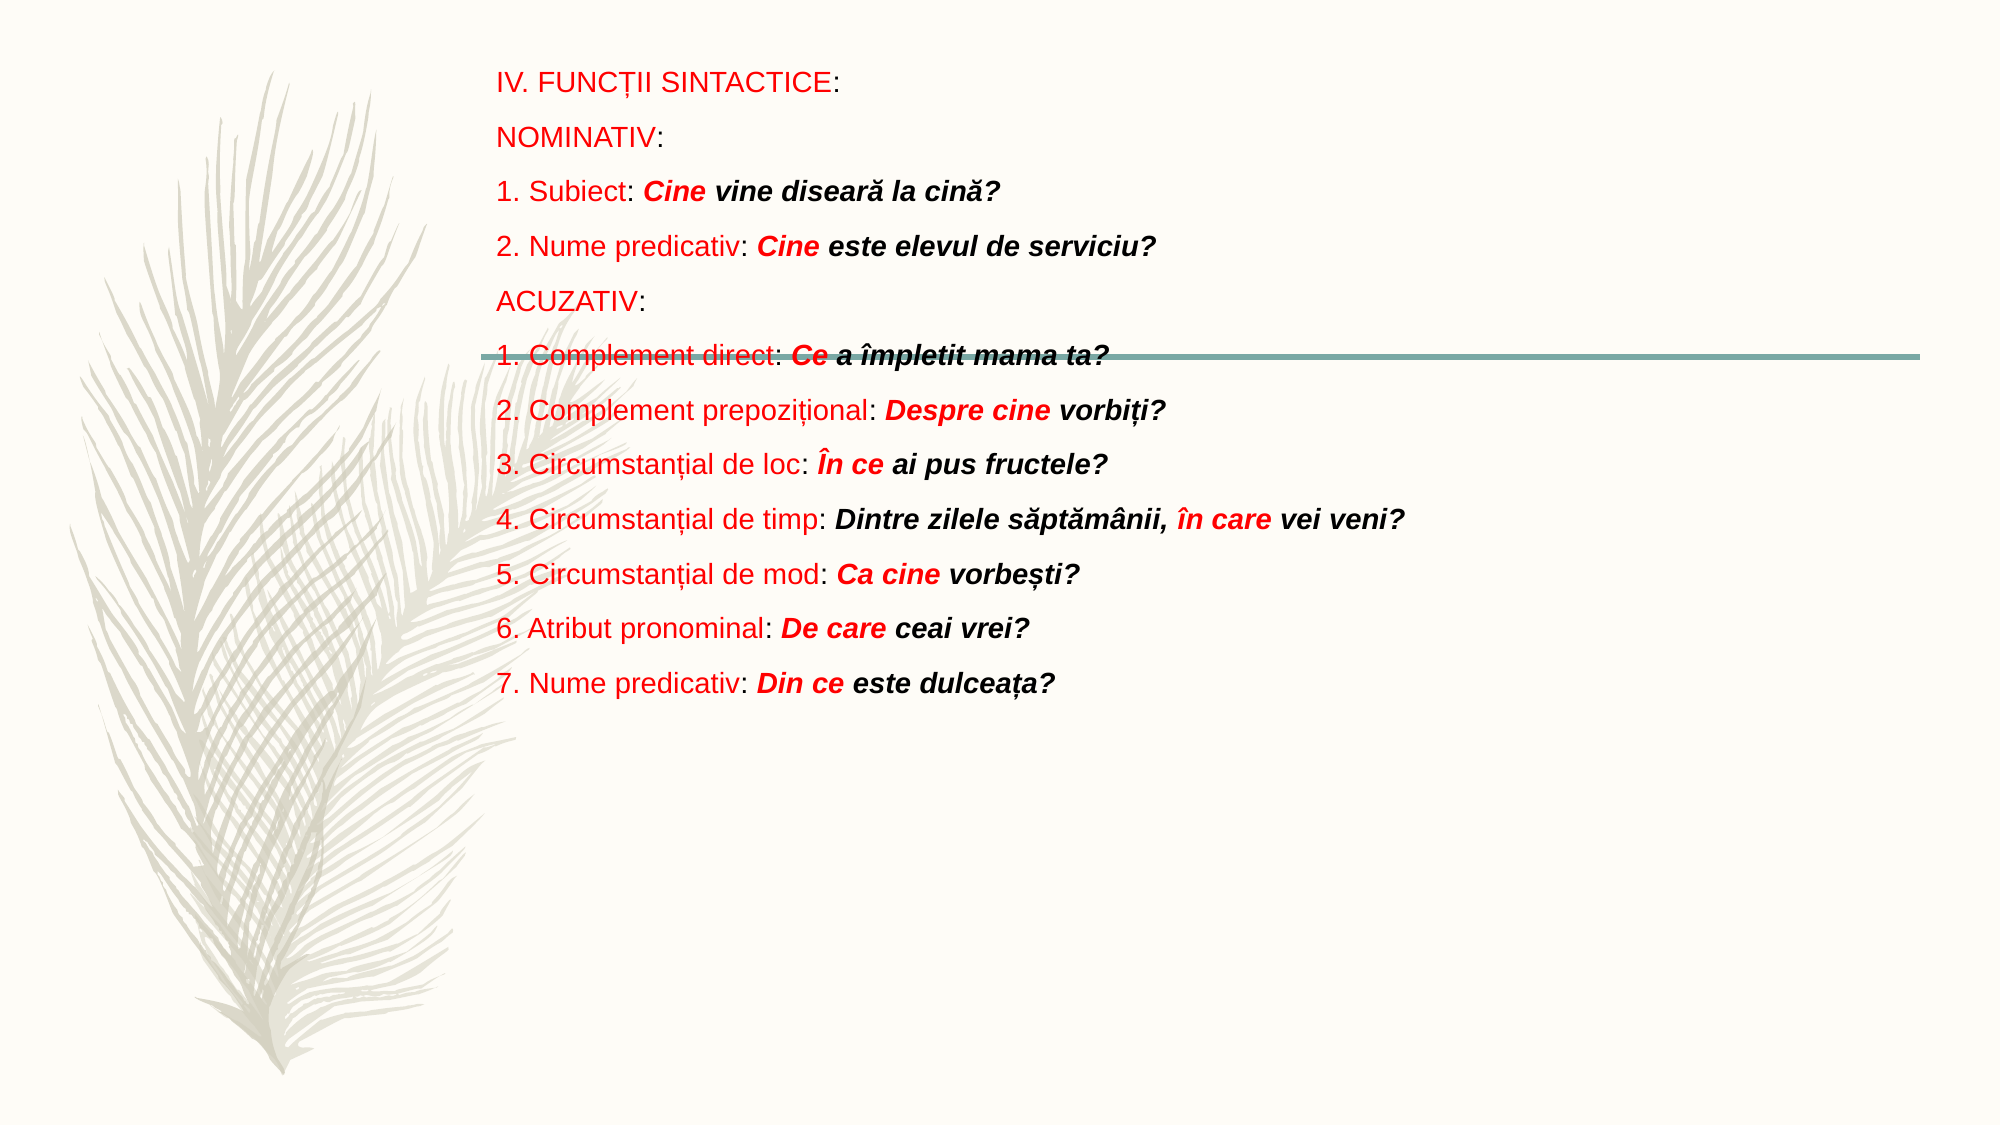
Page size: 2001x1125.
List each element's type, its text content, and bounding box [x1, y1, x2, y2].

list IV. FUNCȚII SINTACTICE: NOMINATIV: 1. Subiect: Cine vine diseară la cină? 2. Nume predicativ: Cine este elevul de serviciu? ACUZATIV: 1. Complement direct: Ce a împletit mama ta? 2. Complement prepozițional: Despre cine vorbiți? 3. Circumstanțial de loc: În ce ai pus fructele? 4. Circumstanțial de timp: Dintre zilele săptămânii, în care vei veni? 5. Circumstanțial de mod: Ca cine vorbești? 6. Atribut pronominal: De care ceai vrei? 7. Nume predicativ: Din ce este dulceața? [481, 55, 1920, 999]
